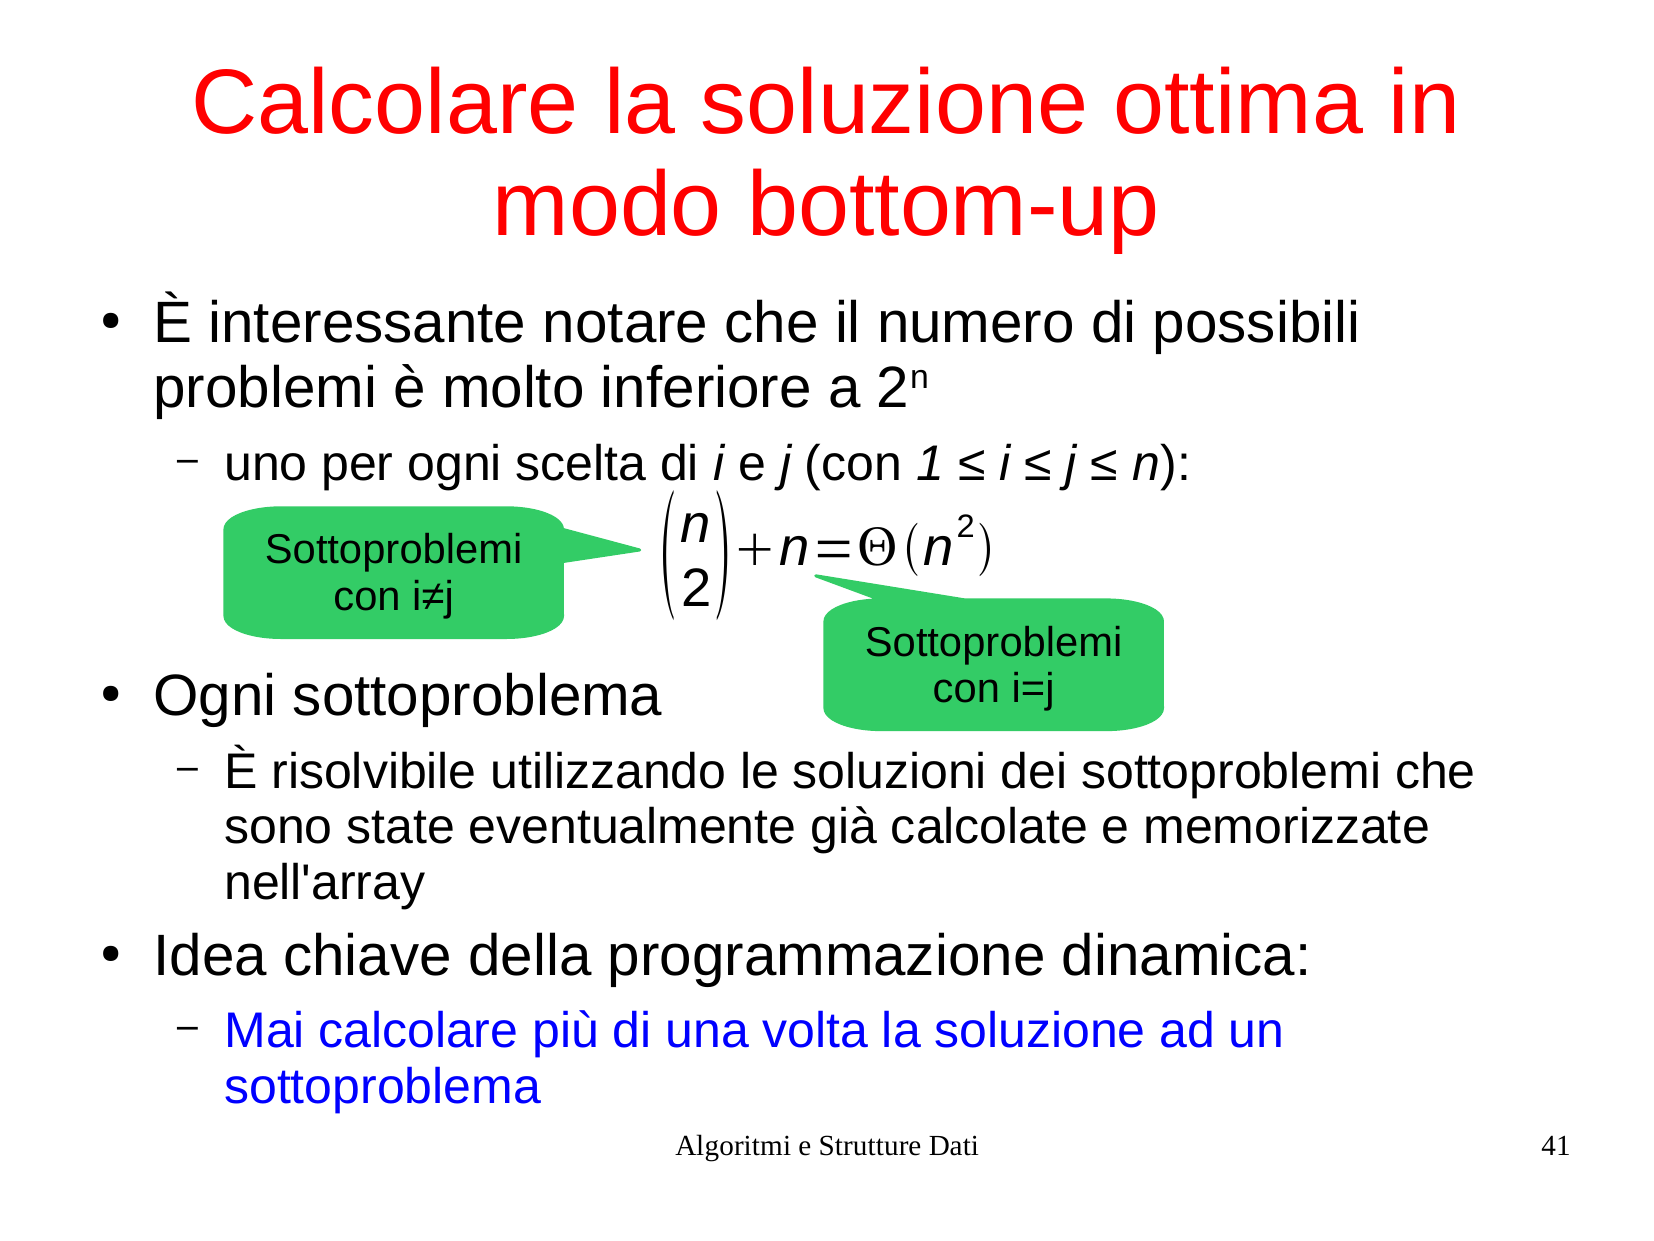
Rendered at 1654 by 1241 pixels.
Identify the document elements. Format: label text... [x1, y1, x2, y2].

chart [653, 487, 1001, 624]
title Calcolare la soluzione ottima in modo bottom-up [82, 49, 1571, 257]
text_box Sottoproblemi con i=j [815, 575, 1163, 730]
list È interessante notare che il numero di possibili problemi è molto inferiore a 2n uno per ogni scelta di i e j (con 1 ≤ i ≤ j ≤ n): Ogni sottoproblema È risolvibile utilizzando le soluzioni dei sottoproblemi che sono state eventualmente già calcolate e memorizzate nell'array Idea chiave della programmazione dinamica: Mai calcolare più di una volta la soluzione ad un sottoproblema [82, 290, 1571, 1114]
text_box Sottoproblemi con i≠j [224, 507, 640, 638]
